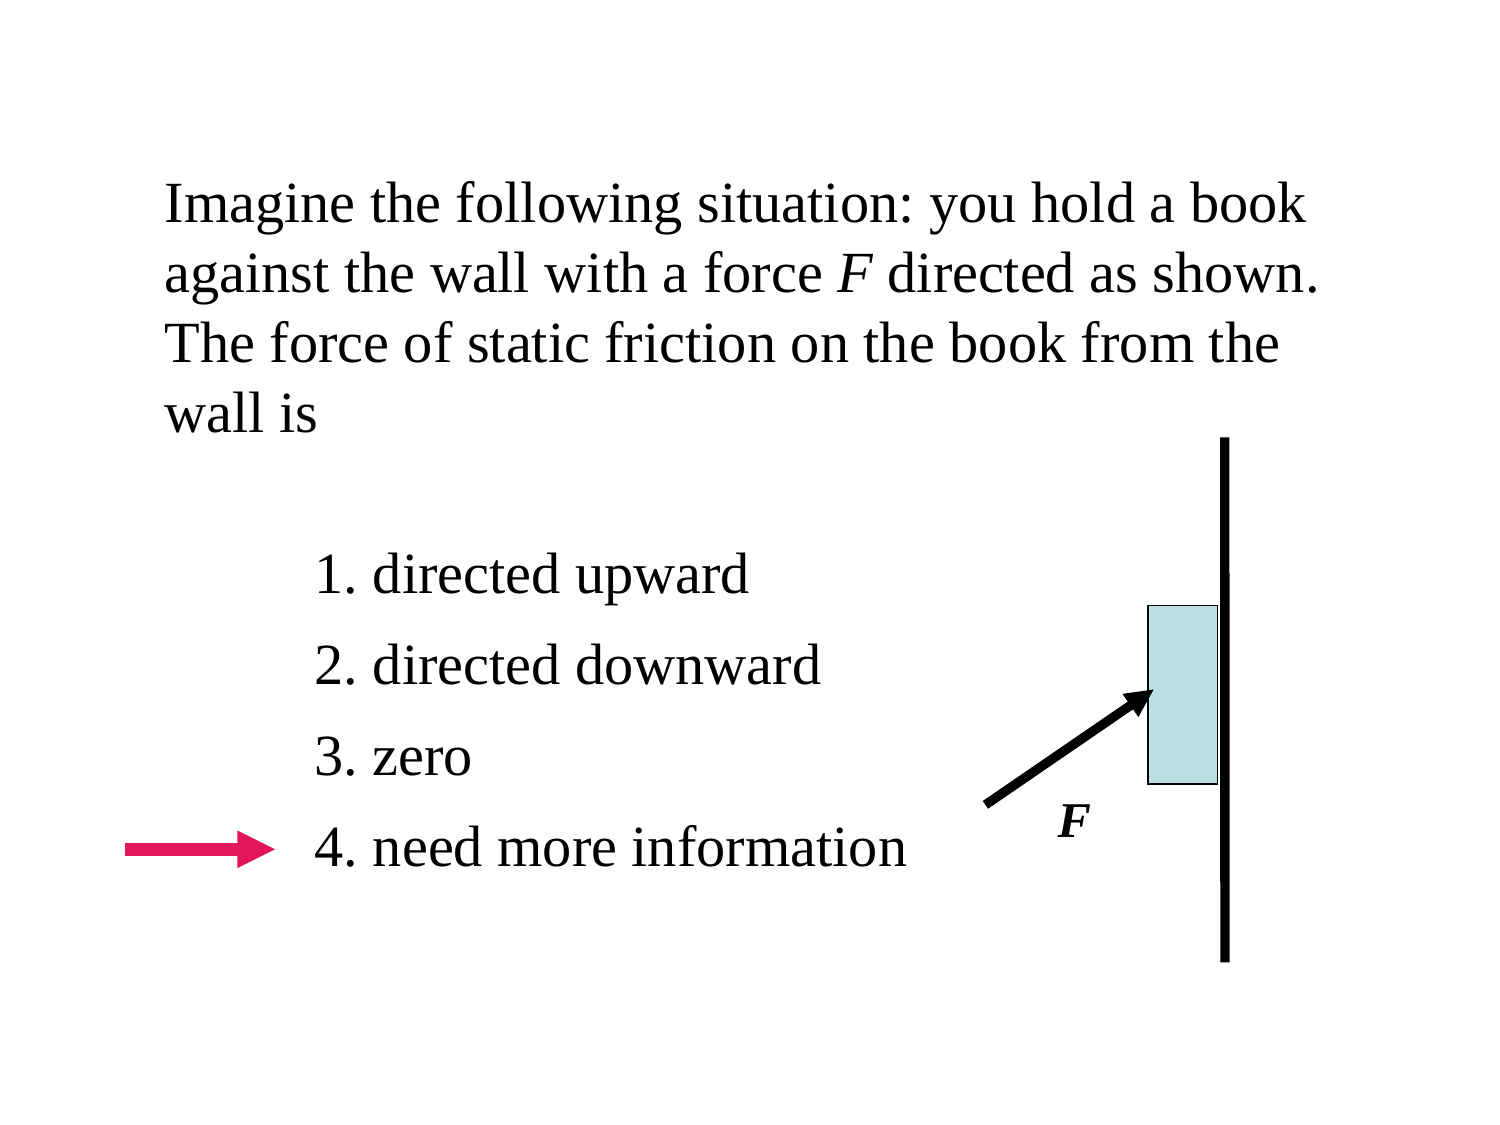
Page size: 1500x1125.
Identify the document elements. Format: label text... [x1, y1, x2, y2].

text_box F [1042, 779, 1148, 833]
text_box [1147, 605, 1218, 785]
text_box Imagine the following situation: you hold a book against the wall with a force F directed as shown. The force of static friction on the book from the wall is 1. directed upward 2. directed downward 3. zero 4. need more information [149, 156, 1401, 886]
